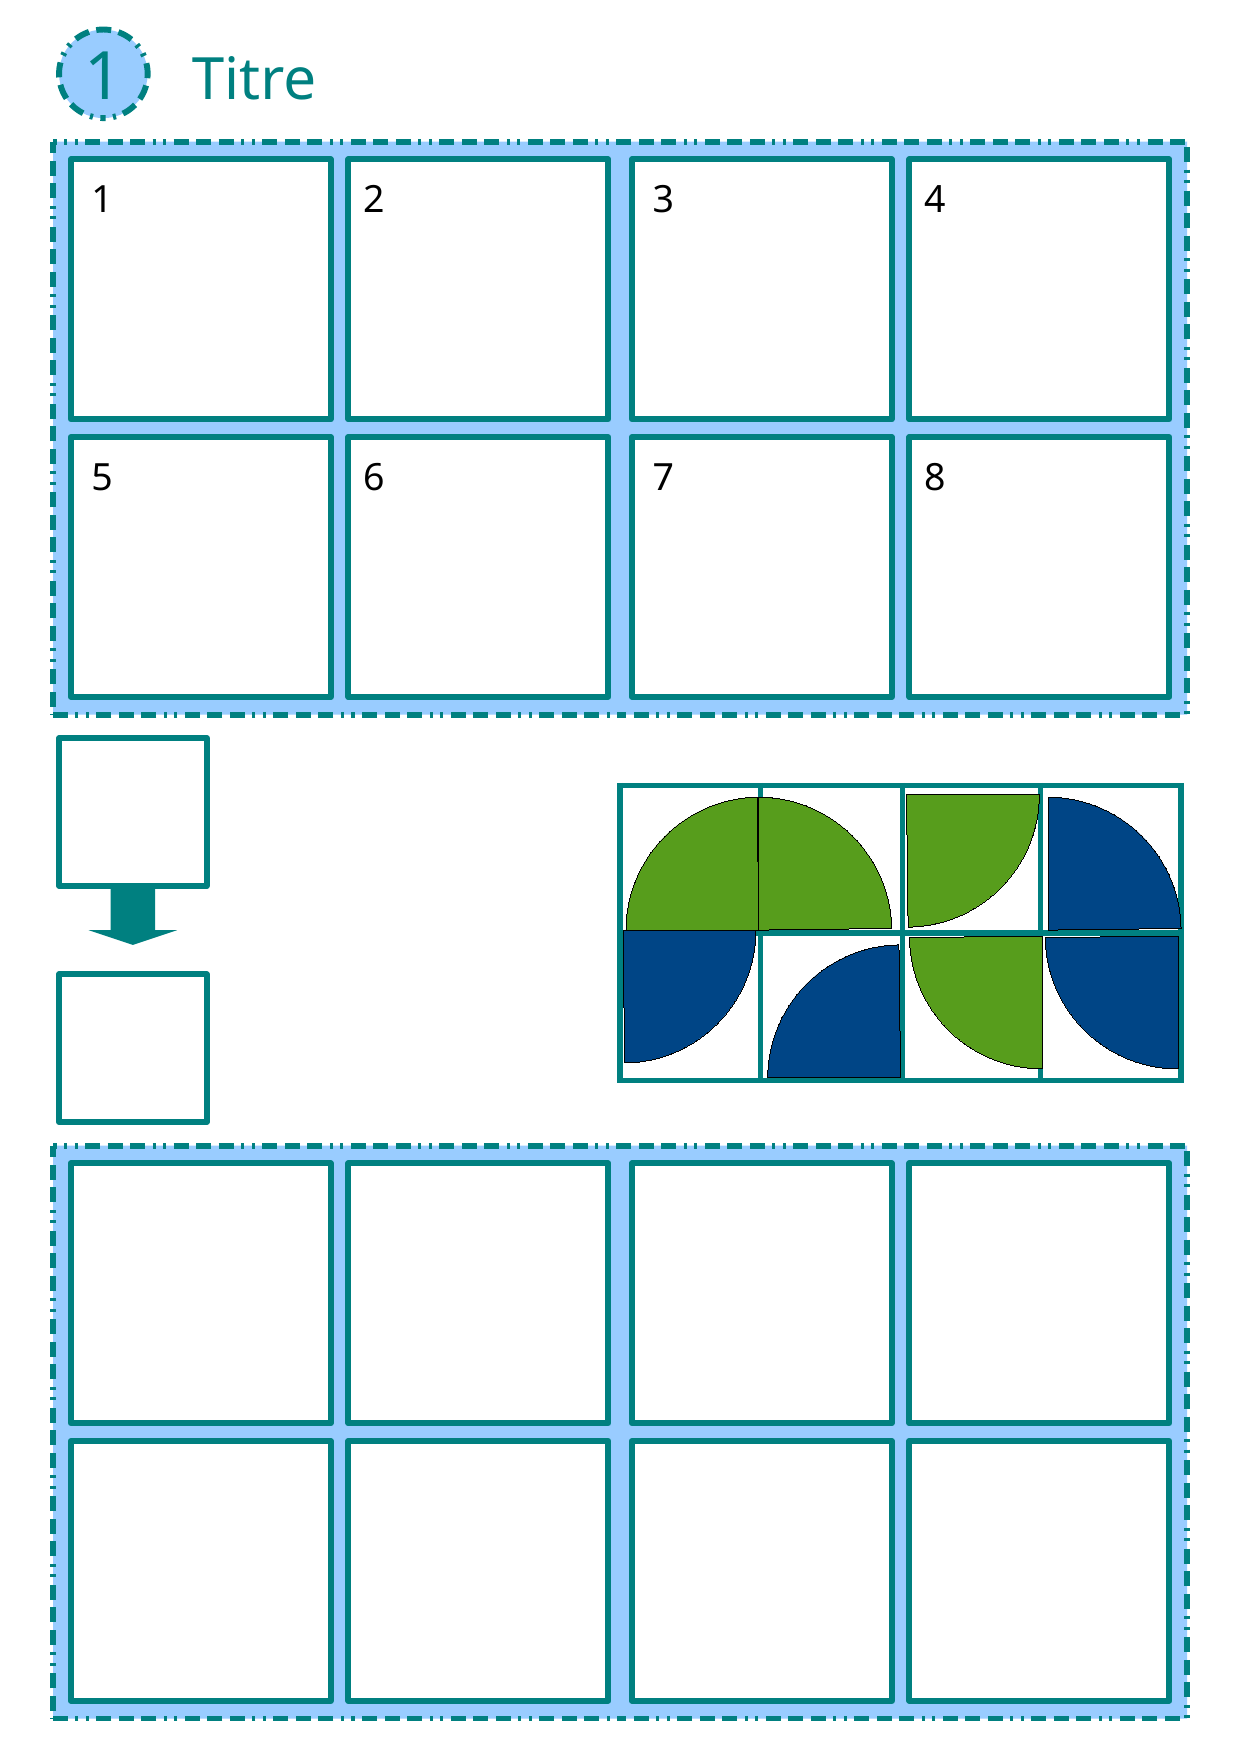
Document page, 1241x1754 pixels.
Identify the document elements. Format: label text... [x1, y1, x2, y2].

text_box Titre [177, 29, 1182, 122]
table_header [623, 788, 758, 930]
text_box [1048, 797, 1182, 931]
table_cell [905, 936, 1038, 1078]
table_header [905, 788, 1038, 930]
text_box 7 [637, 442, 697, 600]
text_box 1 [76, 165, 136, 323]
text_box 6 [348, 442, 408, 600]
text_box 2 [348, 165, 408, 323]
text_box 5 [76, 442, 136, 600]
text_box [906, 794, 1040, 928]
text_box 1 [59, 29, 148, 119]
table_header [1043, 788, 1178, 930]
text_box [767, 944, 901, 1078]
table_cell [763, 936, 900, 1078]
table_header [763, 788, 900, 930]
text_box [623, 797, 892, 1063]
text_box 8 [909, 442, 969, 600]
text_box 3 [637, 165, 697, 323]
text_box [1045, 936, 1179, 1069]
text_box 4 [909, 165, 969, 323]
text_box [88, 885, 178, 945]
table_cell [623, 936, 758, 1078]
text_box [53, 1145, 1188, 1719]
text_box [53, 141, 1188, 715]
text_box [909, 936, 1043, 1069]
table_cell [1043, 936, 1178, 1078]
